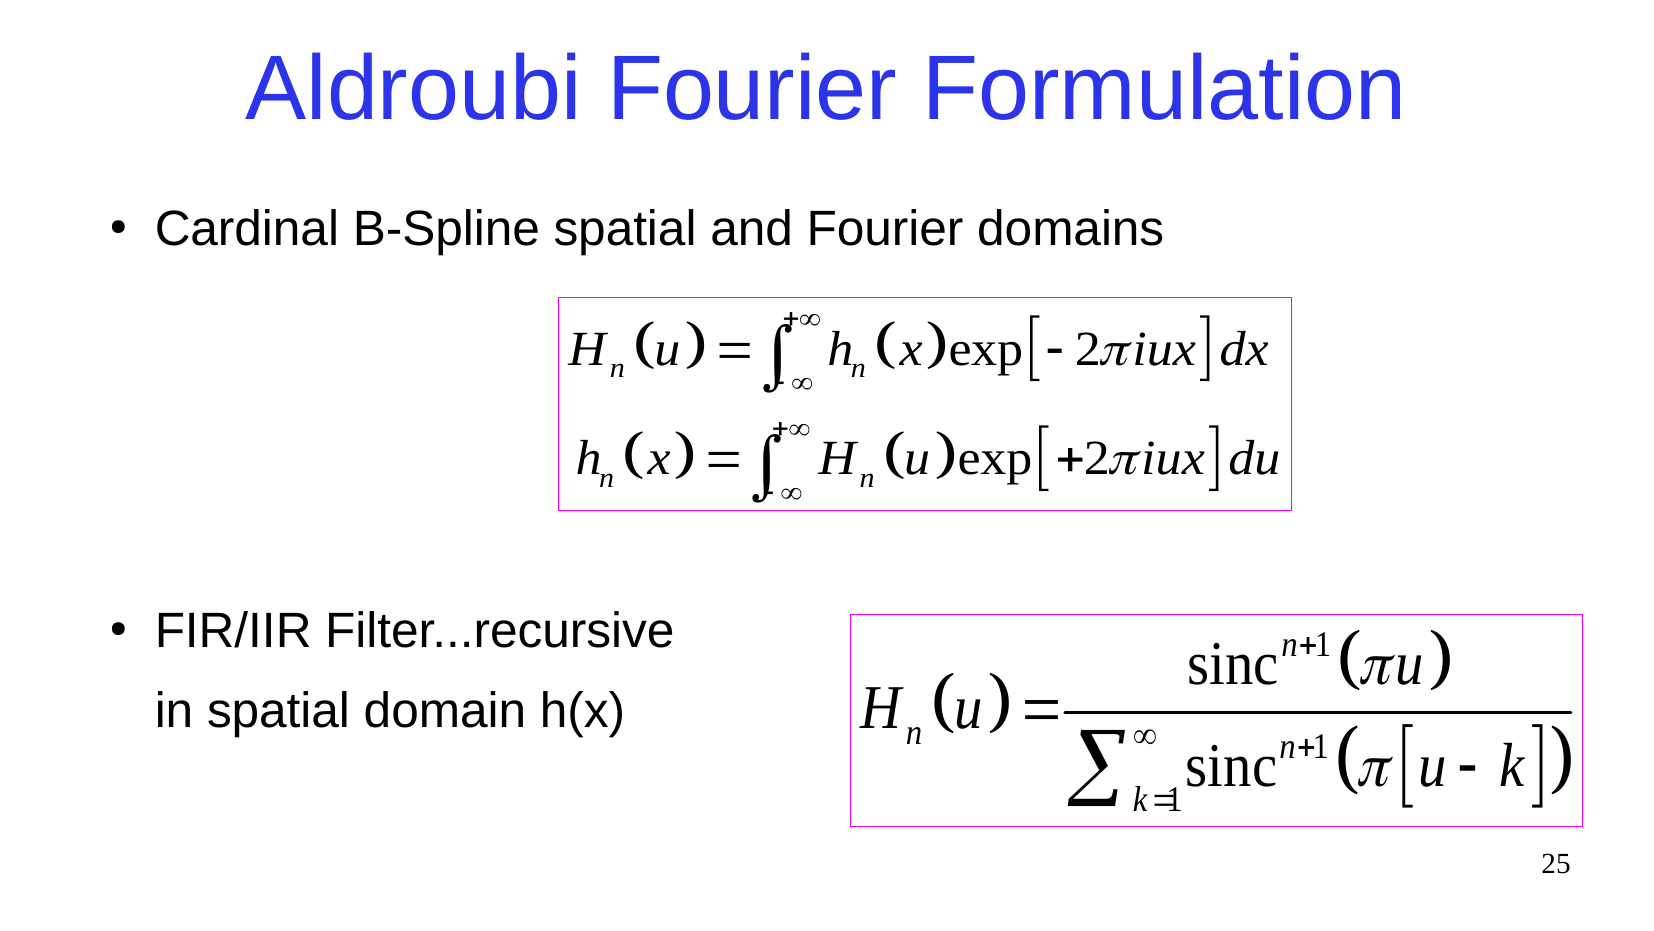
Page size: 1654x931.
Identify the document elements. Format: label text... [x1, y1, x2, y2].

list Cardinal B-Spline spatial and Fourier domains FIR/IIR Filter...recursive in spatial domain h(x) [94, 200, 1583, 741]
chart [850, 614, 1583, 827]
title Aldroubi Fourier Formulation [82, 10, 1571, 166]
chart [558, 297, 1292, 511]
